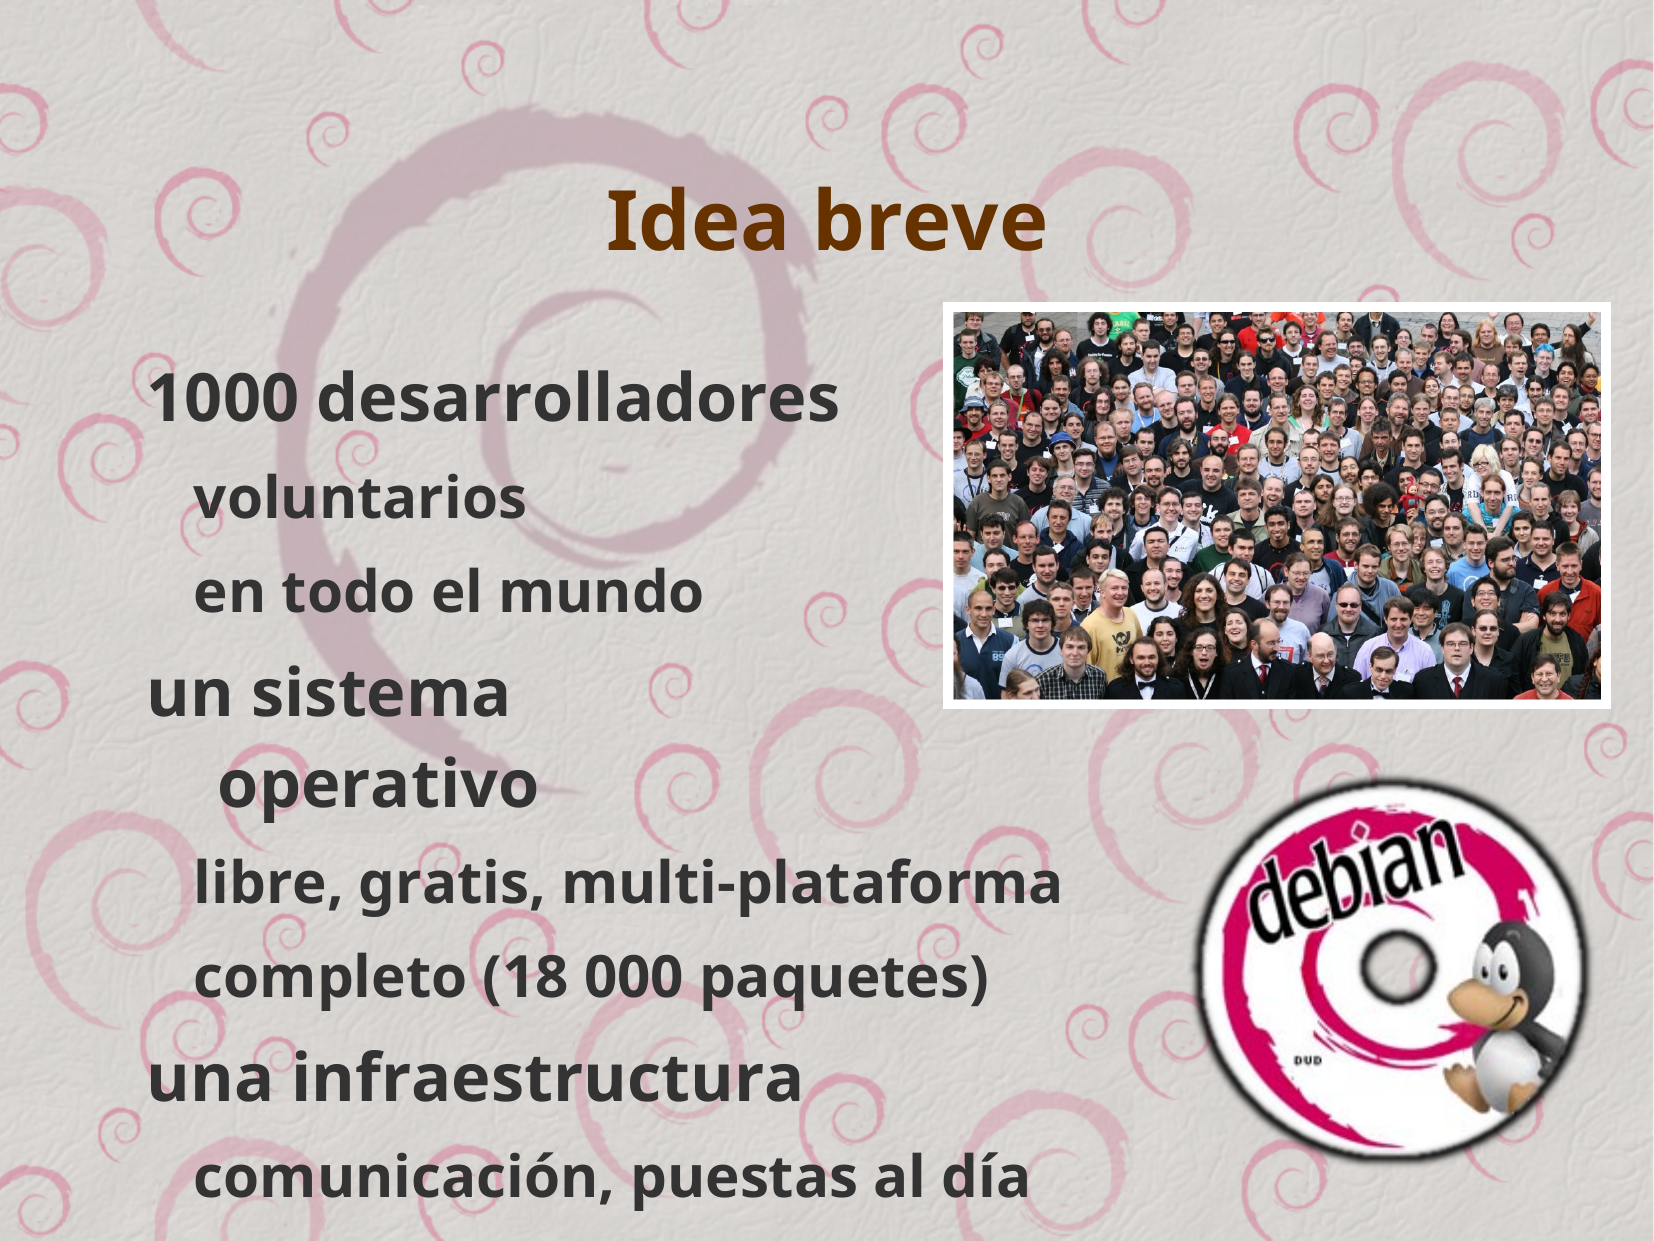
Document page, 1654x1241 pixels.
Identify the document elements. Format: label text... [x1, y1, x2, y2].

title Idea breve [121, 114, 1534, 322]
list 1000 desarrolladores voluntarios en todo el mundo un sistema operativo libre, gratis, multi-plataforma completo (18 000 paquetes) una infraestructura comunicación, puestas al día [134, 350, 1516, 1133]
picture [0, 0, 1654, 1241]
